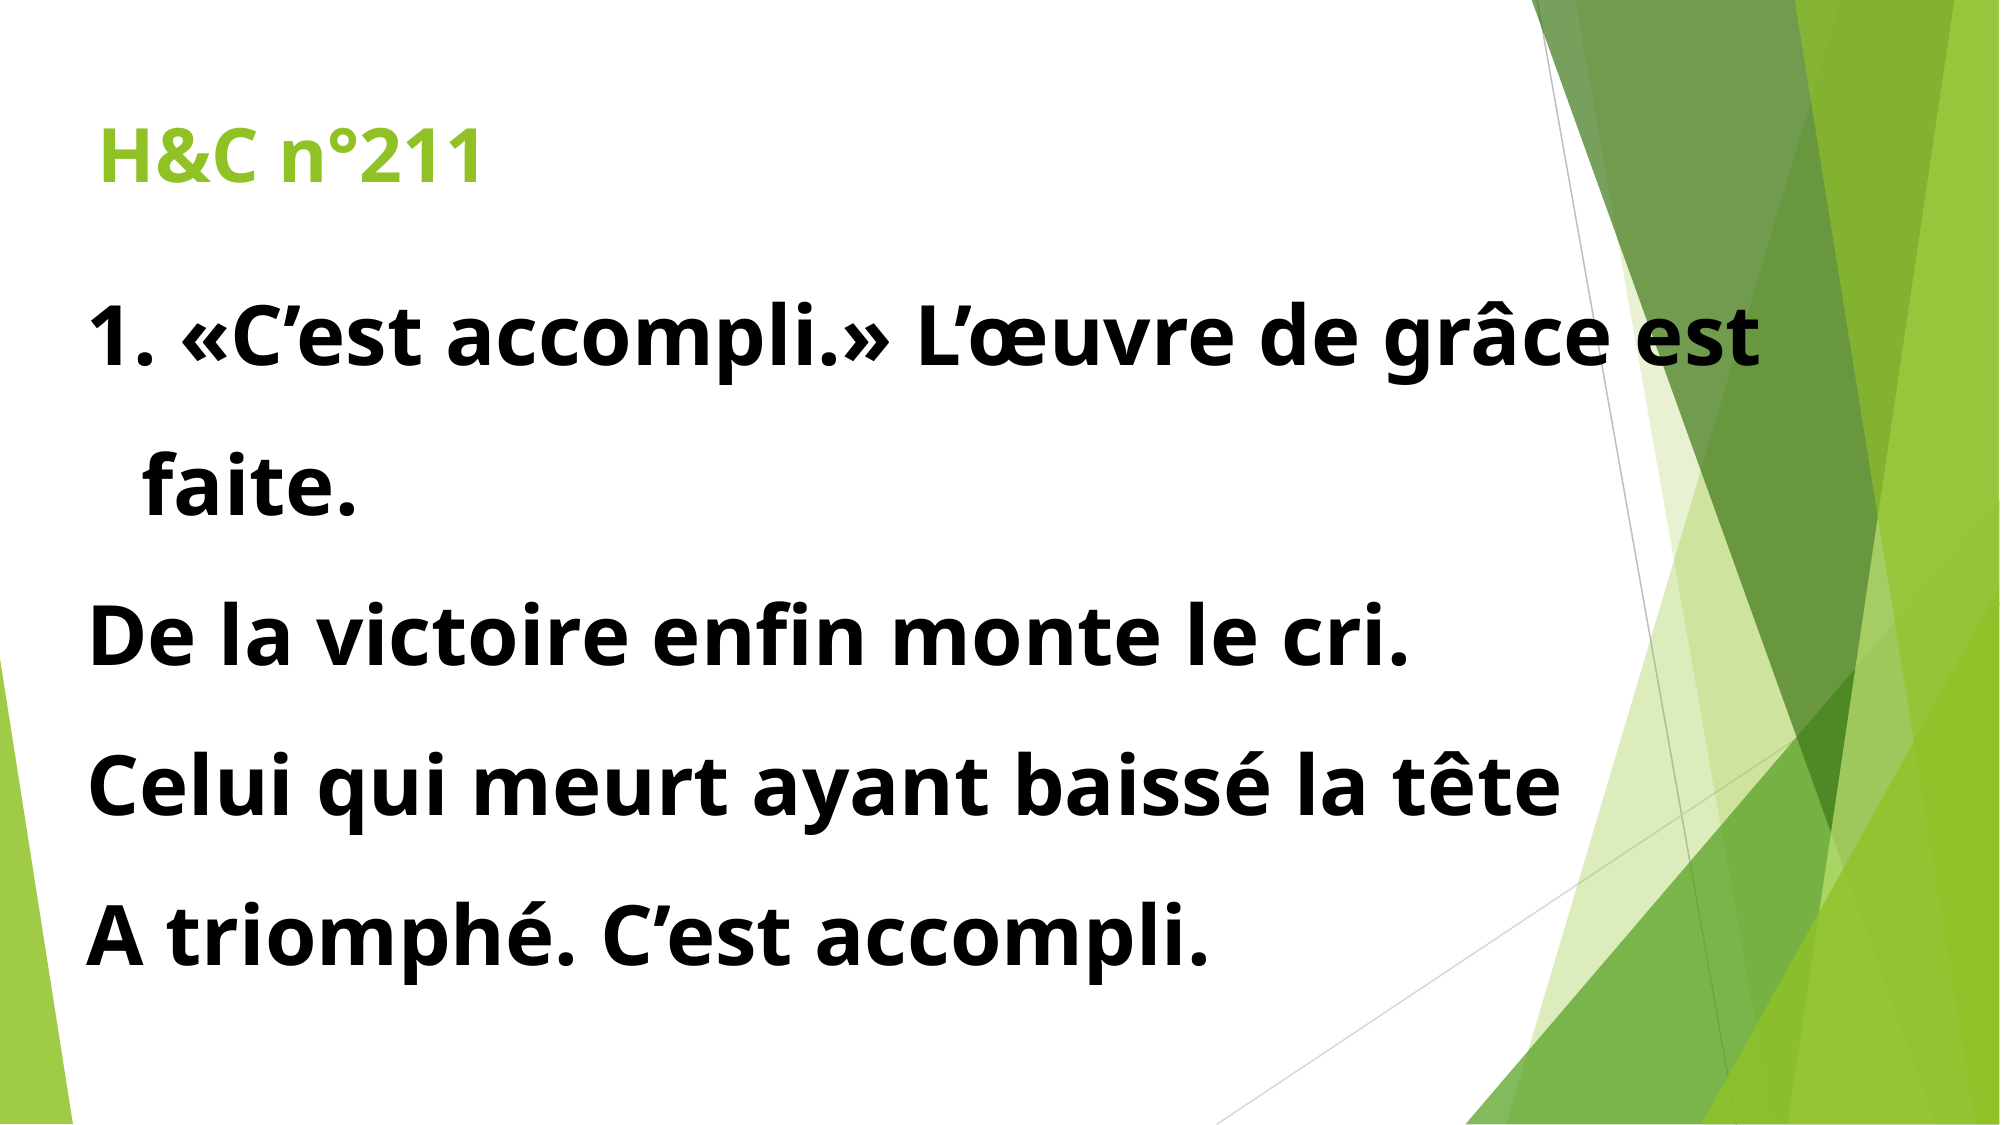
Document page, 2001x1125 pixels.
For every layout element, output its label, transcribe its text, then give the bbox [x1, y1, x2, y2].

text_box H&C n°211 [82, 99, 1522, 224]
text_box 1. «C’est accompli.» L’œuvre de grâce est faite. De la victoire enfin monte le cri. Celui qui meurt ayant baissé la tête A triomphé. C’est accompli. [70, 224, 2001, 1063]
